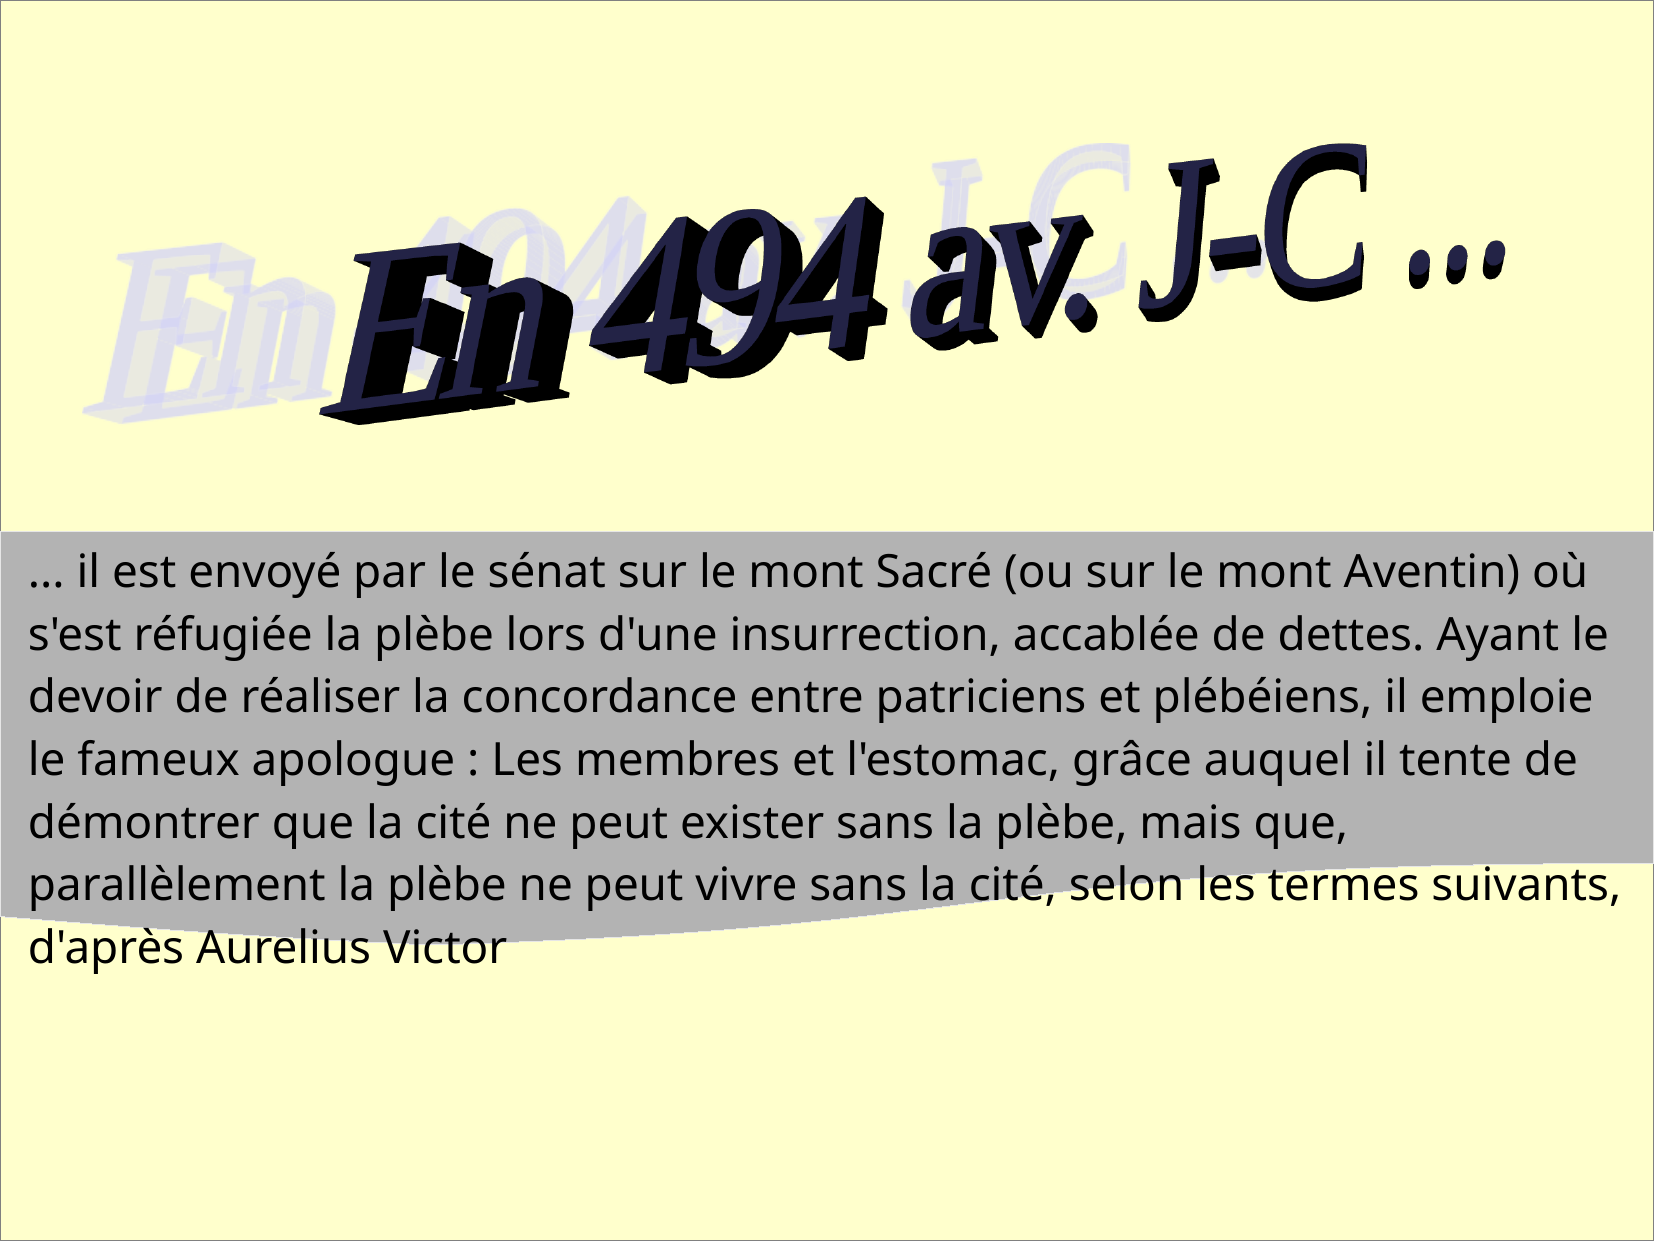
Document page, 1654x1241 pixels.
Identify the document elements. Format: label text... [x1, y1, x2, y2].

text_box ... il est envoyé par le sénat sur le mont Sacré (ou sur le mont Aventin) où s'est réfugiée la plèbe lors d'une insurrection, accablée de dettes. Ayant le devoir de réaliser la concordance entre patriciens et plébéiens, il emploie le fameux apologue : Les membres et l'estomac, grâce auquel il tente de démontrer que la cité ne peut exister sans la plèbe, mais que, parallèlement la plèbe ne peut vivre sans la cité, selon les termes suivants, d'après Aurelius Victor [13, 531, 1653, 918]
text_box [0, 0, 1654, 1241]
